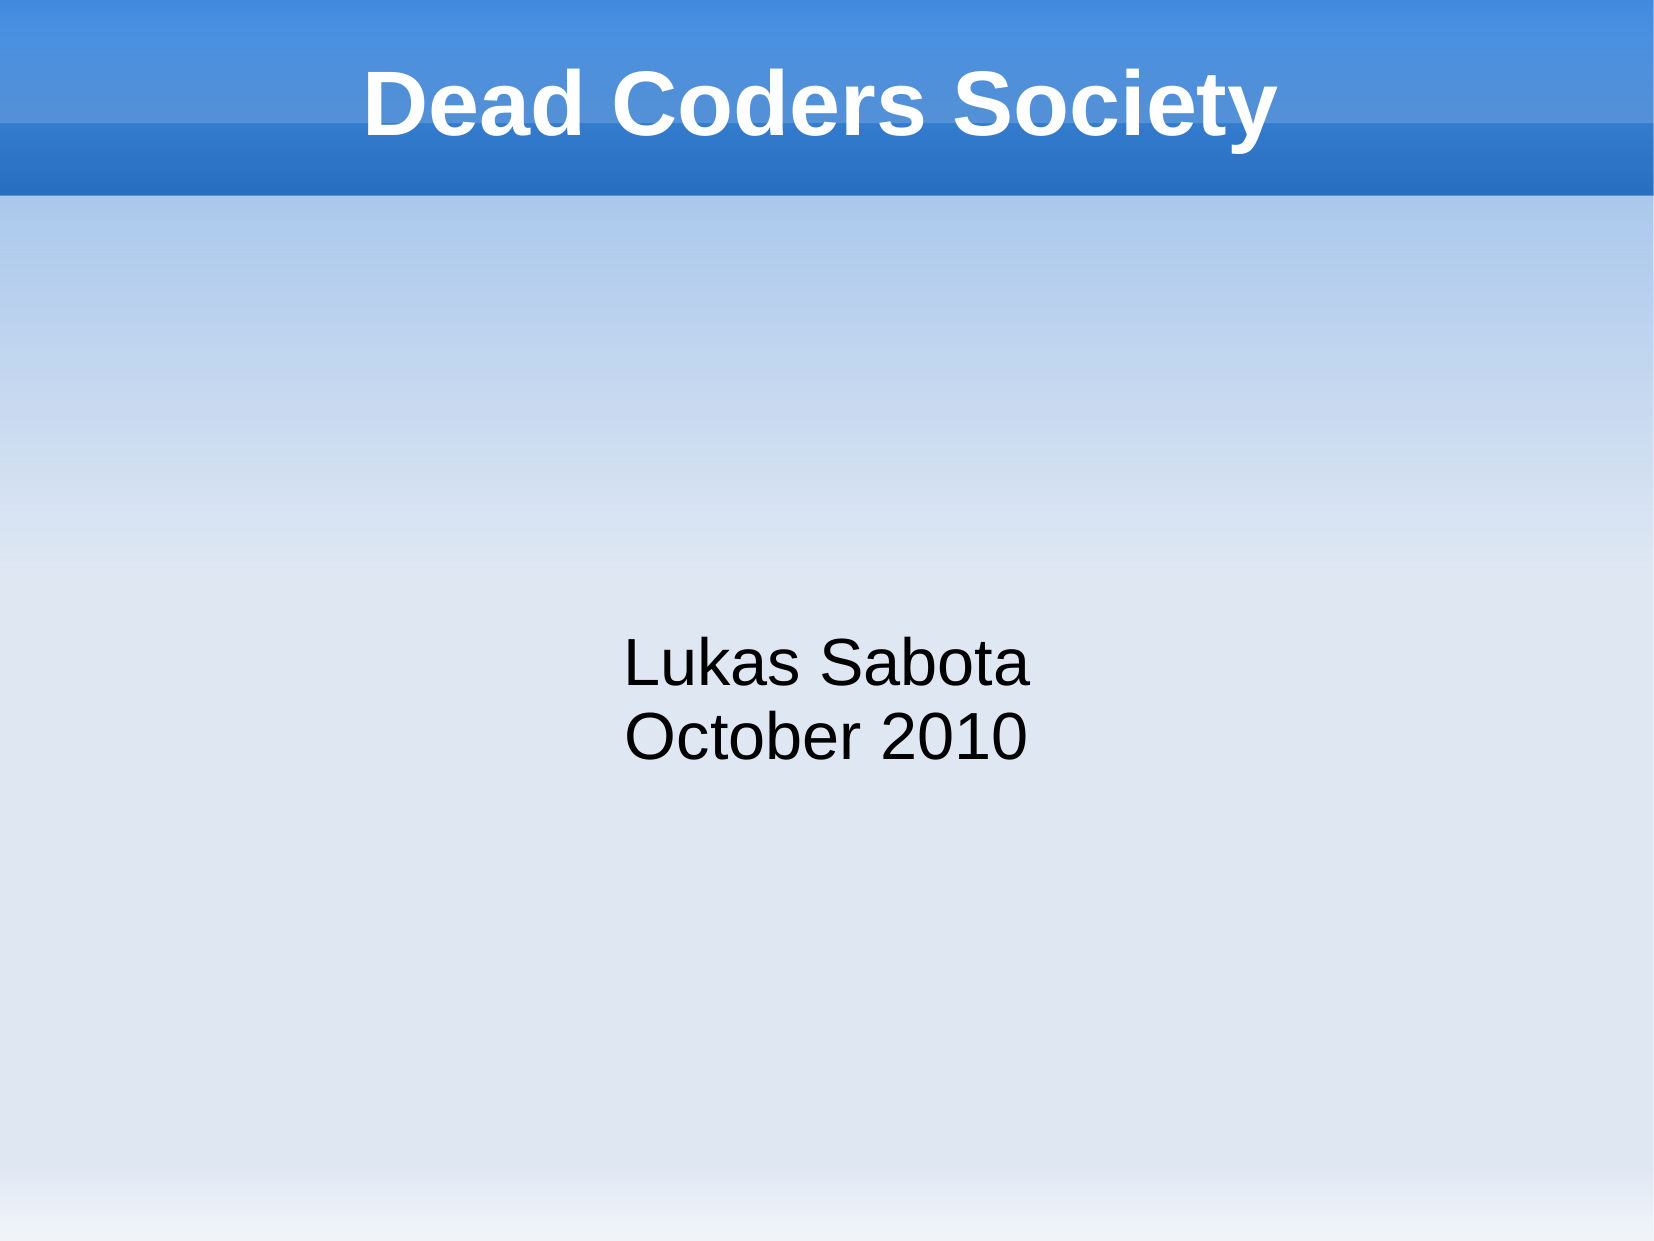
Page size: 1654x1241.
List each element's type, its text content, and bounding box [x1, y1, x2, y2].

title Dead Coders Society [76, 0, 1565, 208]
picture [0, 0, 1654, 1241]
subtitle Lukas Sabota October 2010 [82, 297, 1571, 1102]
